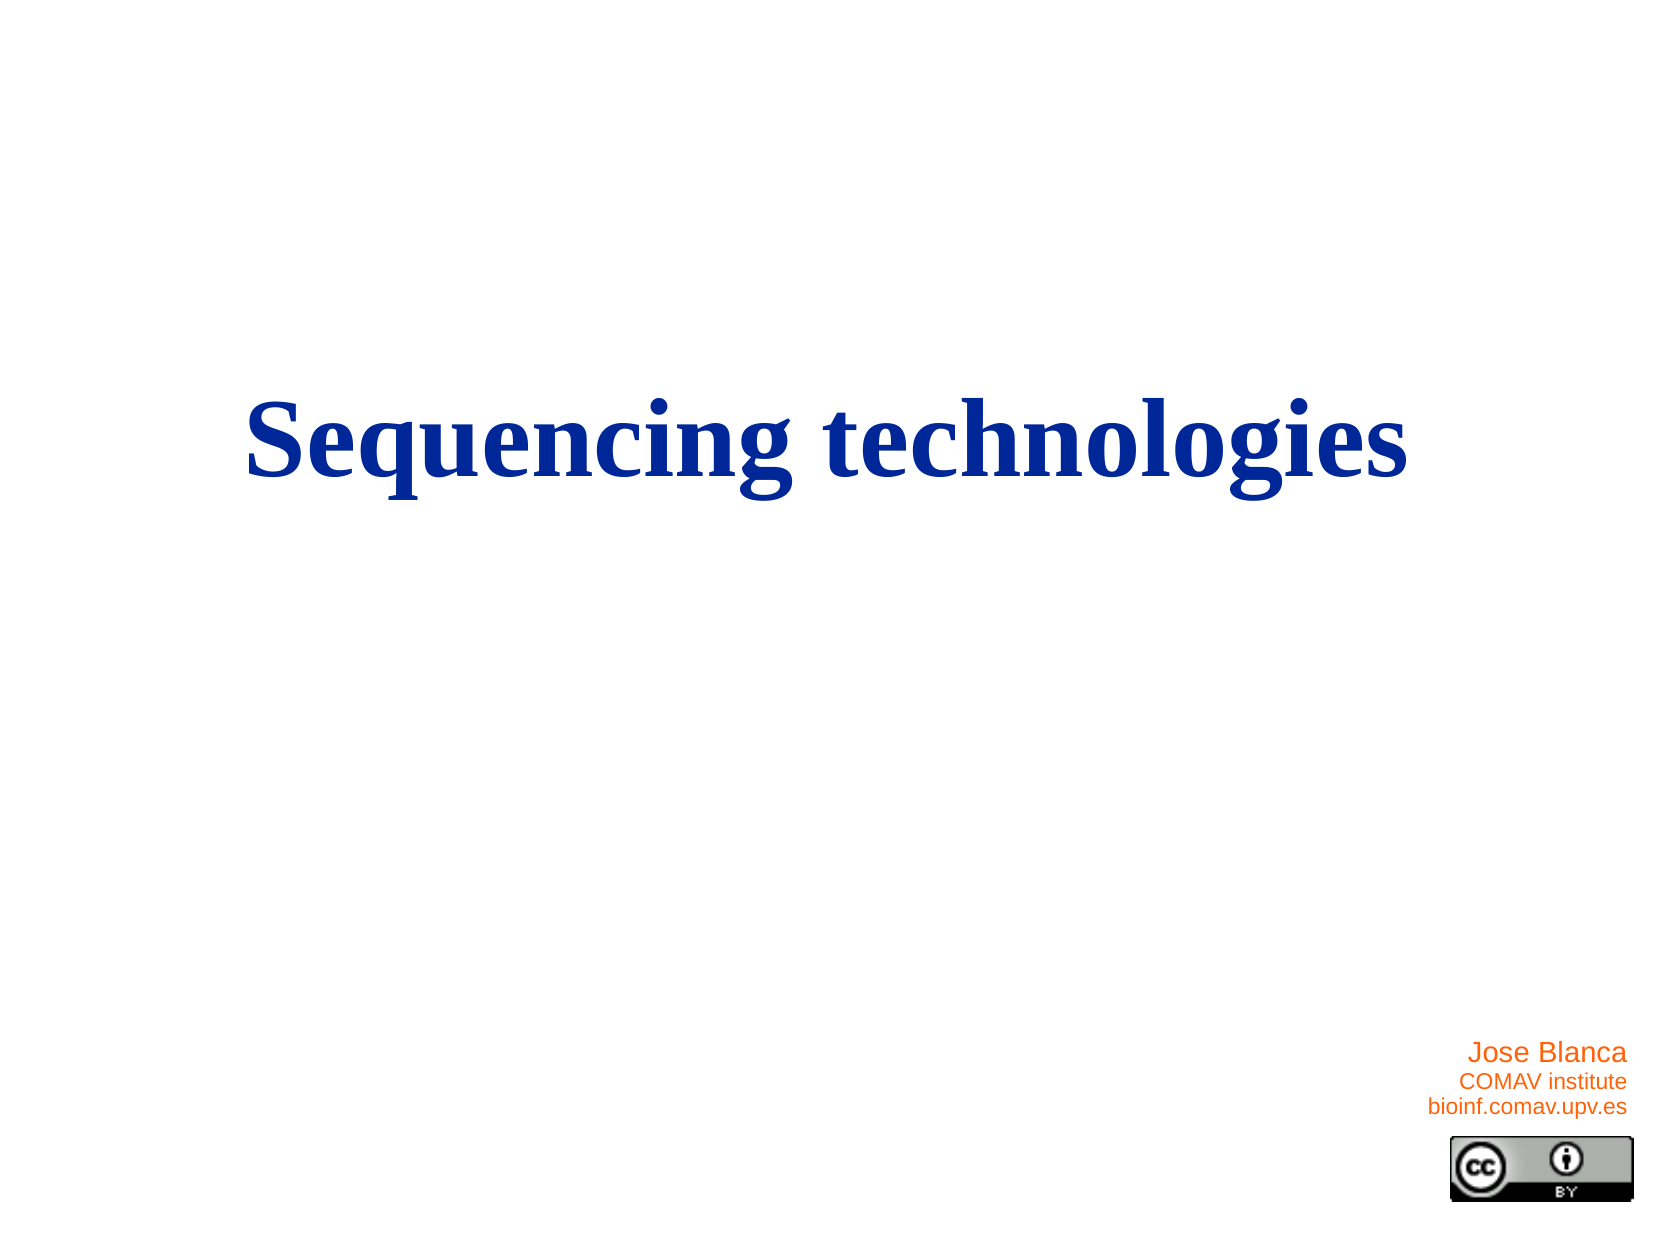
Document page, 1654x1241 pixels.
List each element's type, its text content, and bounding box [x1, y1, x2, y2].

picture [1450, 1136, 1634, 1202]
title Sequencing technologies [82, 315, 1571, 563]
text_box Jose Blanca COMAV institute bioinf.comav.upv.es [1413, 1028, 1643, 1129]
